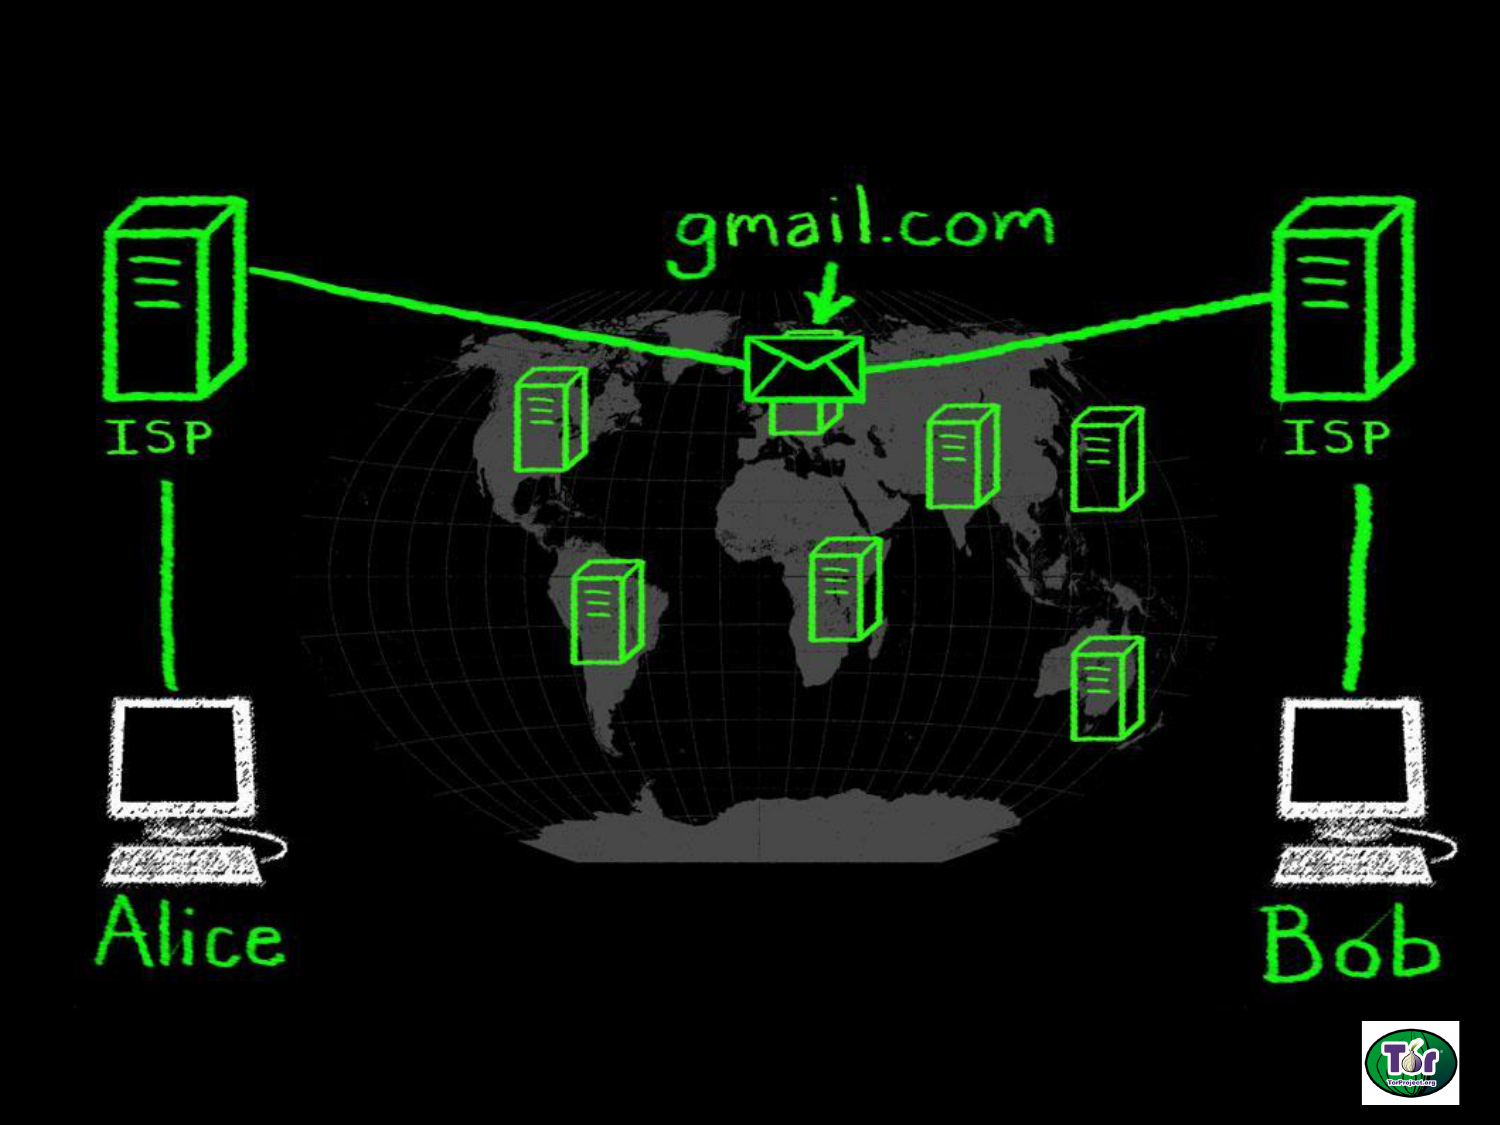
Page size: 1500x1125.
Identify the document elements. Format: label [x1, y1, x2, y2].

picture [1361, 1021, 1460, 1105]
text_box [51, 144, 1467, 1011]
